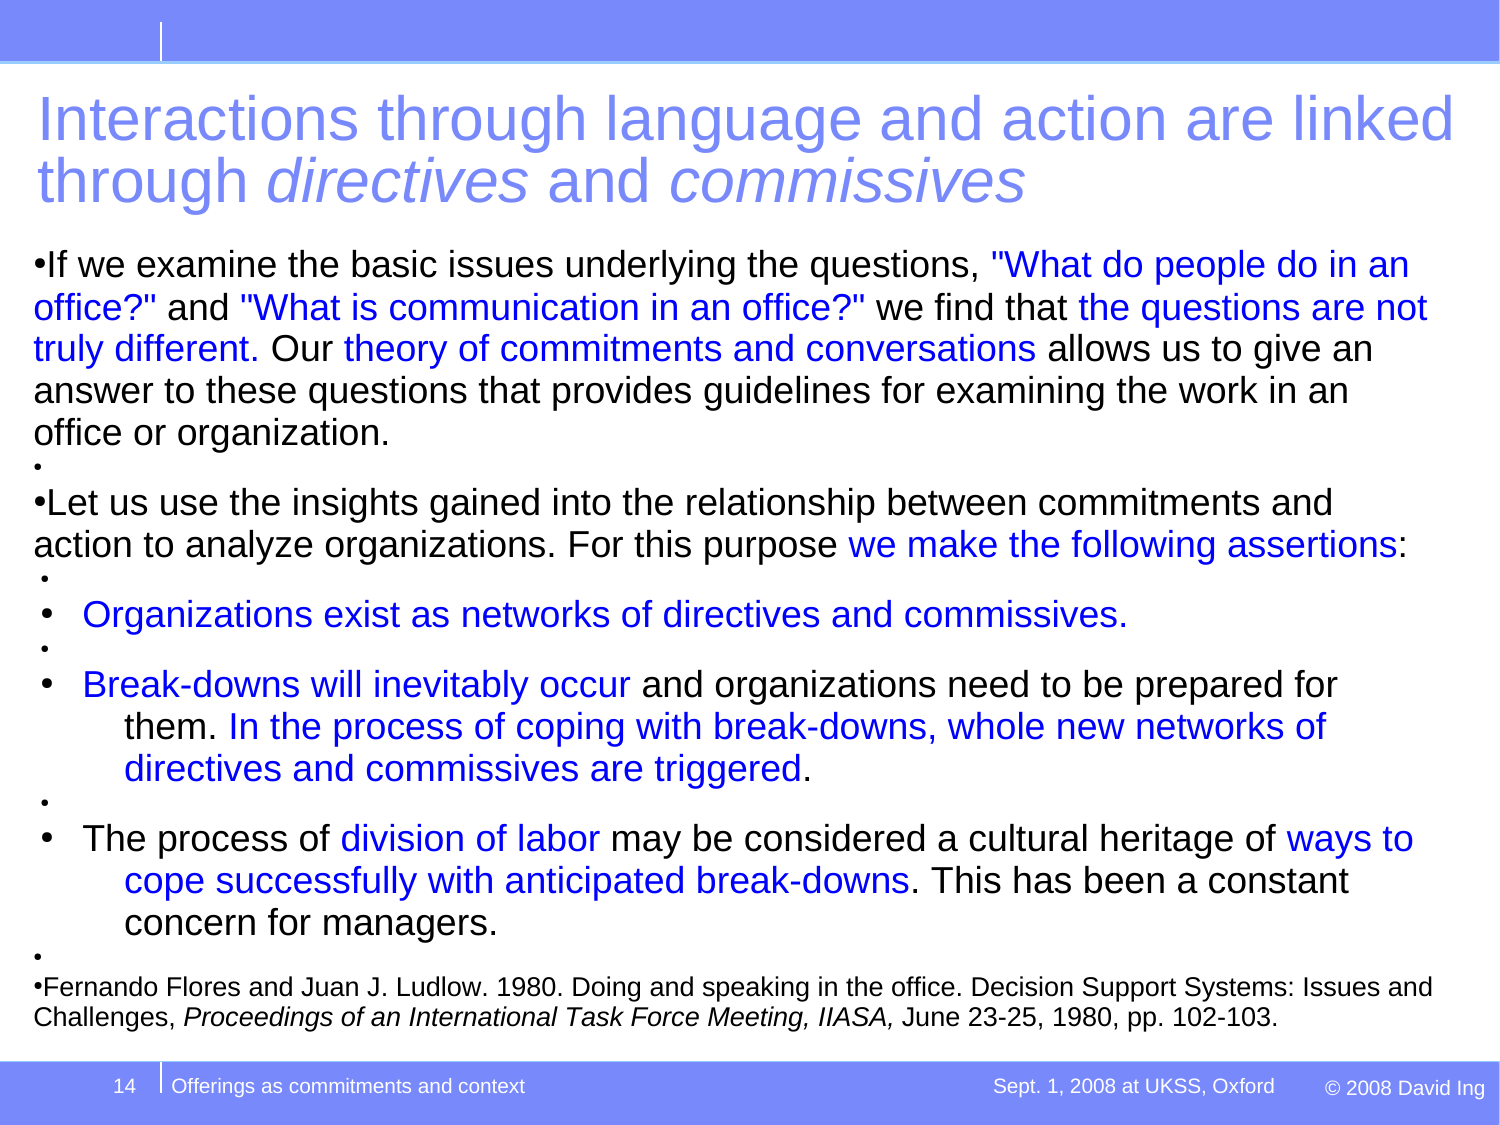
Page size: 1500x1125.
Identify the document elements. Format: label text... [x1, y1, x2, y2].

title Interactions through language and action are linked through directives and commissives [37, 90, 1463, 217]
text_box If we examine the basic issues underlying the questions, "What do people do in an office?" and "What is communication in an office?" we find that the questions are not truly different. Our theory of commitments and conversations allows us to give an answer to these questions that provides guidelines for examining the work in an office or organization. Let us use the insights gained into the relationship between commitments and action to analyze organizations. For this purpose we make the following assertions: Organizations exist as networks of directives and commissives. Break-downs will inevitably occur and organizations need to be prepared for them. In the process of coping with break-downs, whole new networks of directives and commissives are triggered. The process of division of labor may be considered a cultural heritage of ways to cope successfully with anticipated break-downs. This has been a constant concern for managers. Fernando Flores and Juan J. Ludlow. 1980. Doing and speaking in the office. Decision Support Systems: Issues and Challenges, Proceedings of an International Task Force Meeting, IIASA, June 23-25, 1980, pp. 102-103. [18, 236, 1452, 1058]
